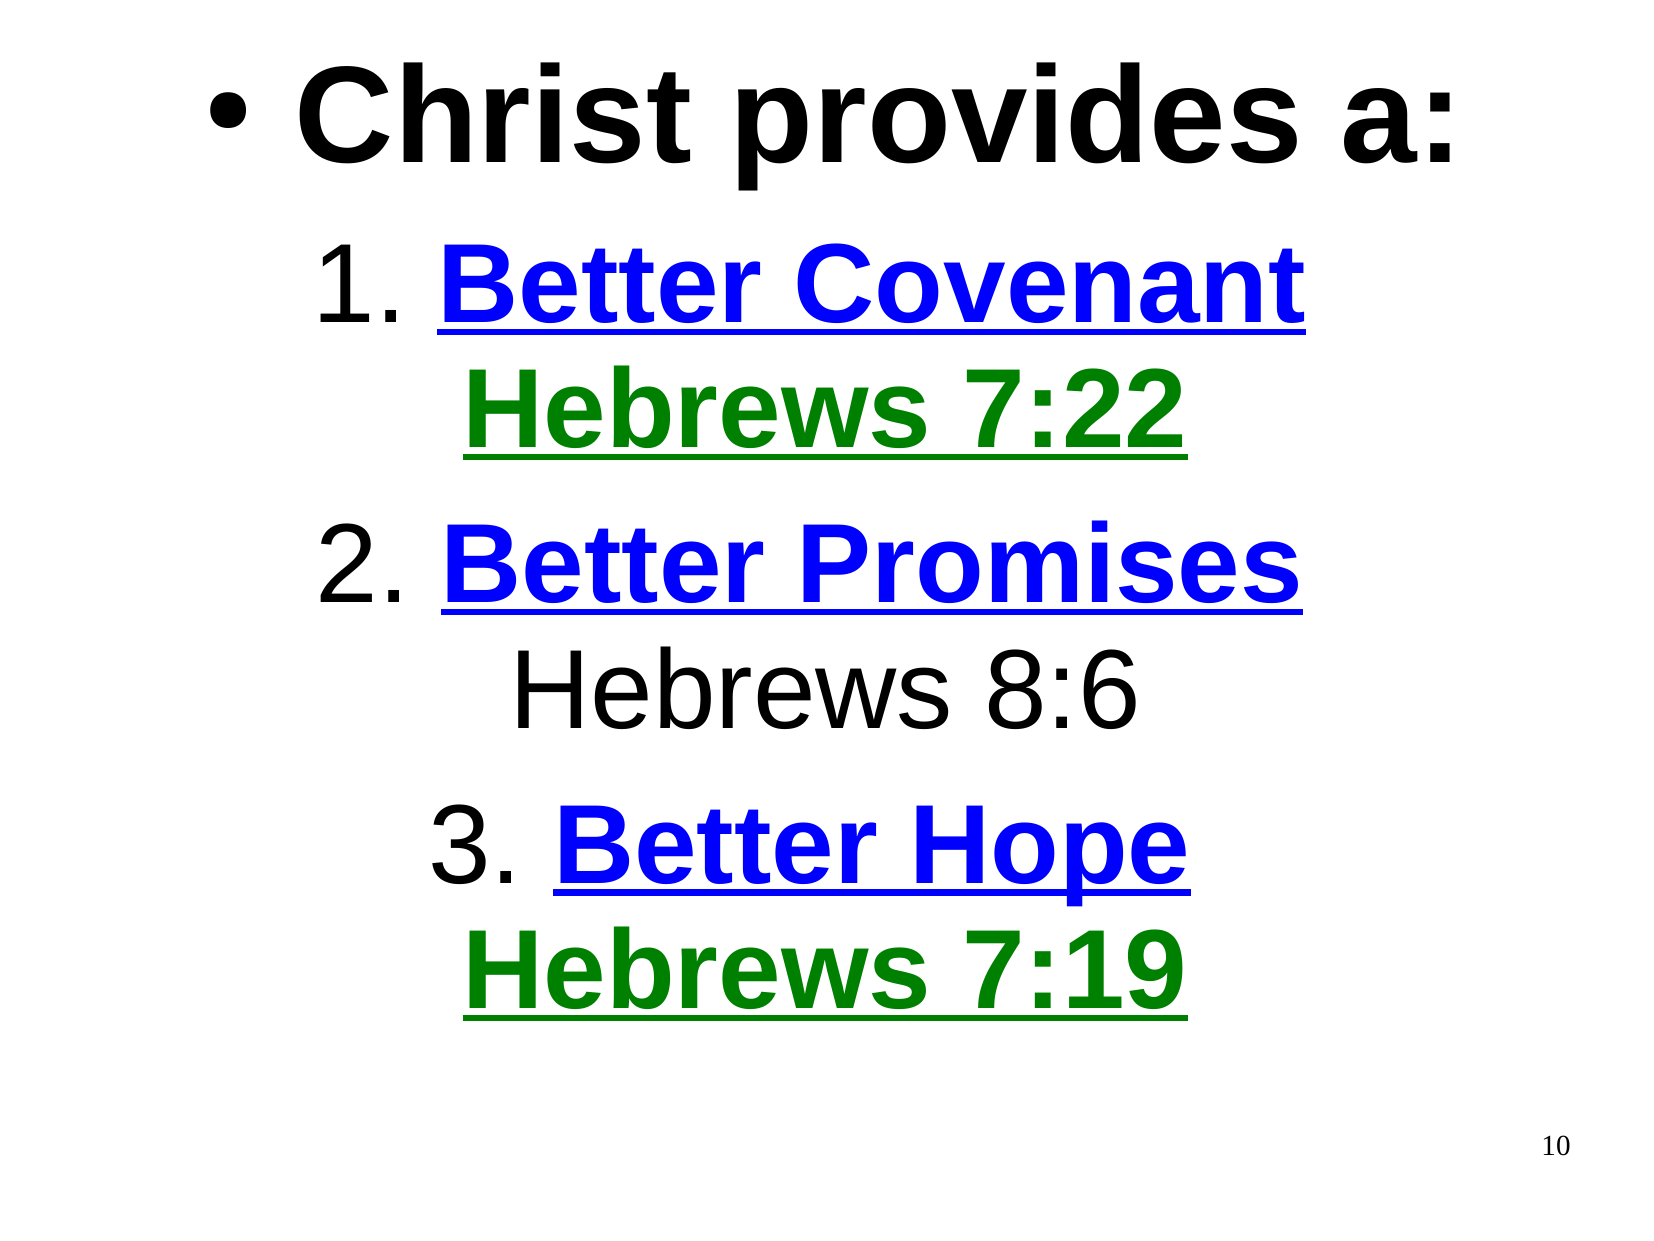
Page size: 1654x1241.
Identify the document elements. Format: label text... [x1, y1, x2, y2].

list Christ provides a: 1. Better Covenant Hebrews 7:22 2. Better Promises Hebrews 8:6 3. Better Hope Hebrews 7:19 [37, 37, 1613, 1238]
